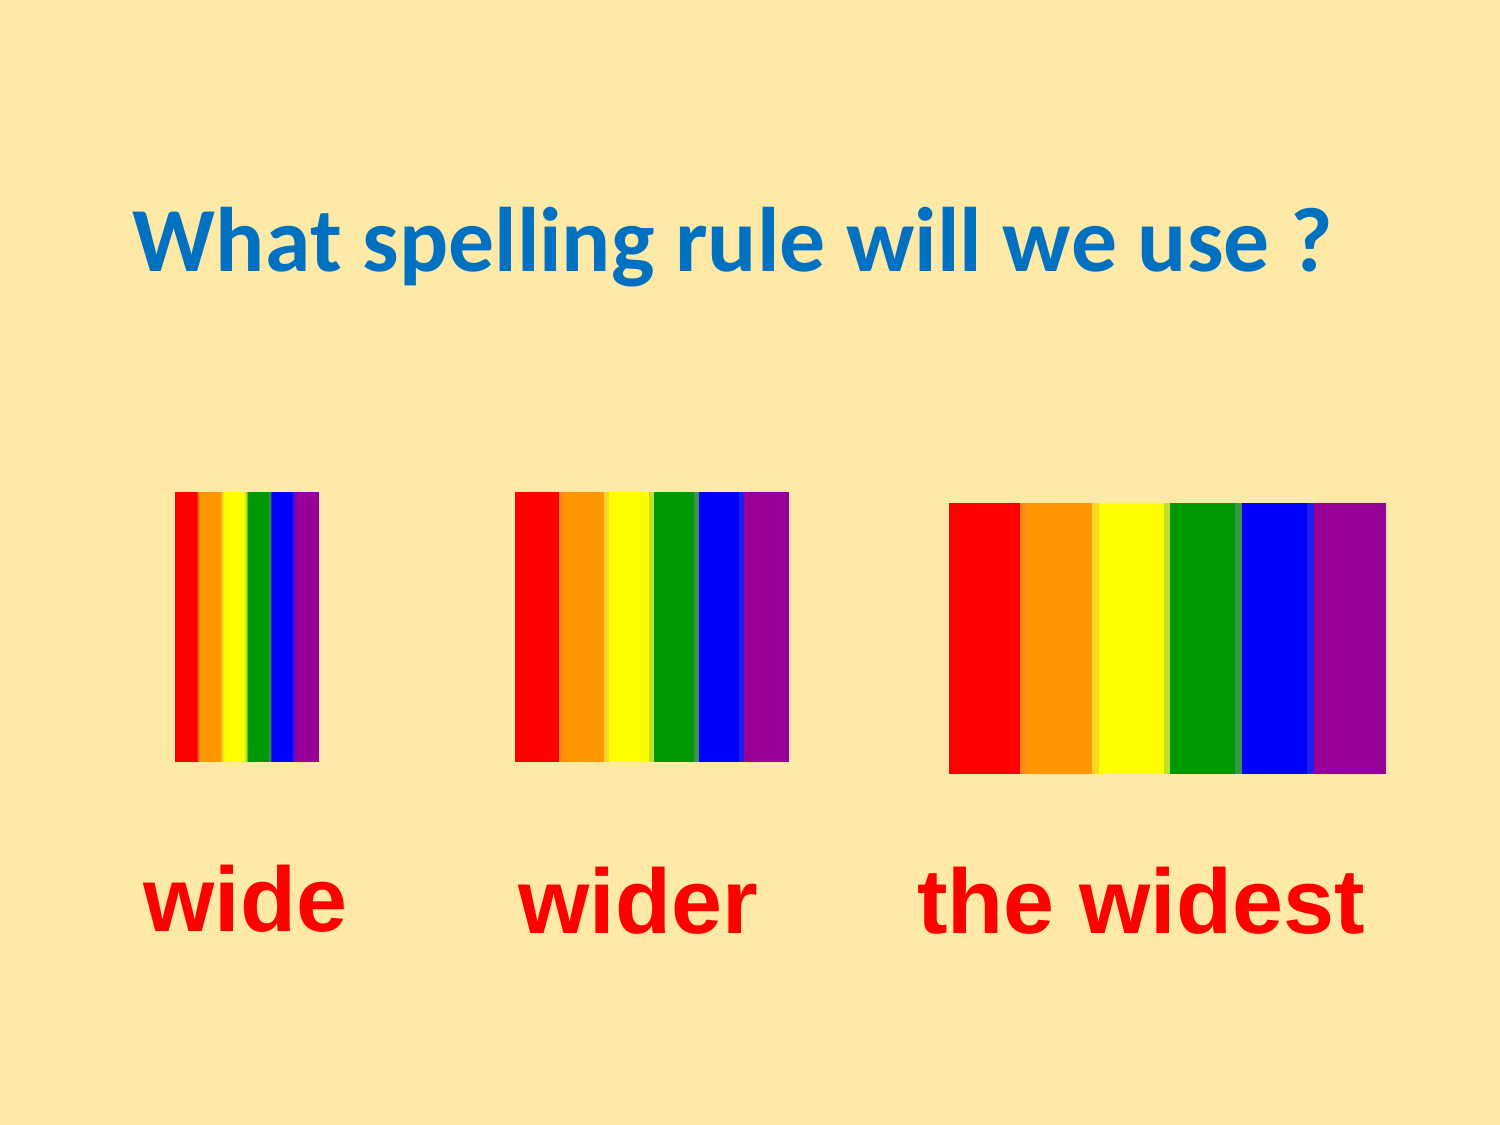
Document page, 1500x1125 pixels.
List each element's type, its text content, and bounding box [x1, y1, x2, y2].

picture [949, 503, 1386, 774]
picture [515, 492, 789, 762]
text_box wider [503, 834, 902, 961]
text_box the widest [902, 834, 1442, 961]
picture [175, 492, 319, 762]
title What spelling rule will we use ? [58, 140, 1409, 329]
text_box wide [128, 831, 598, 958]
